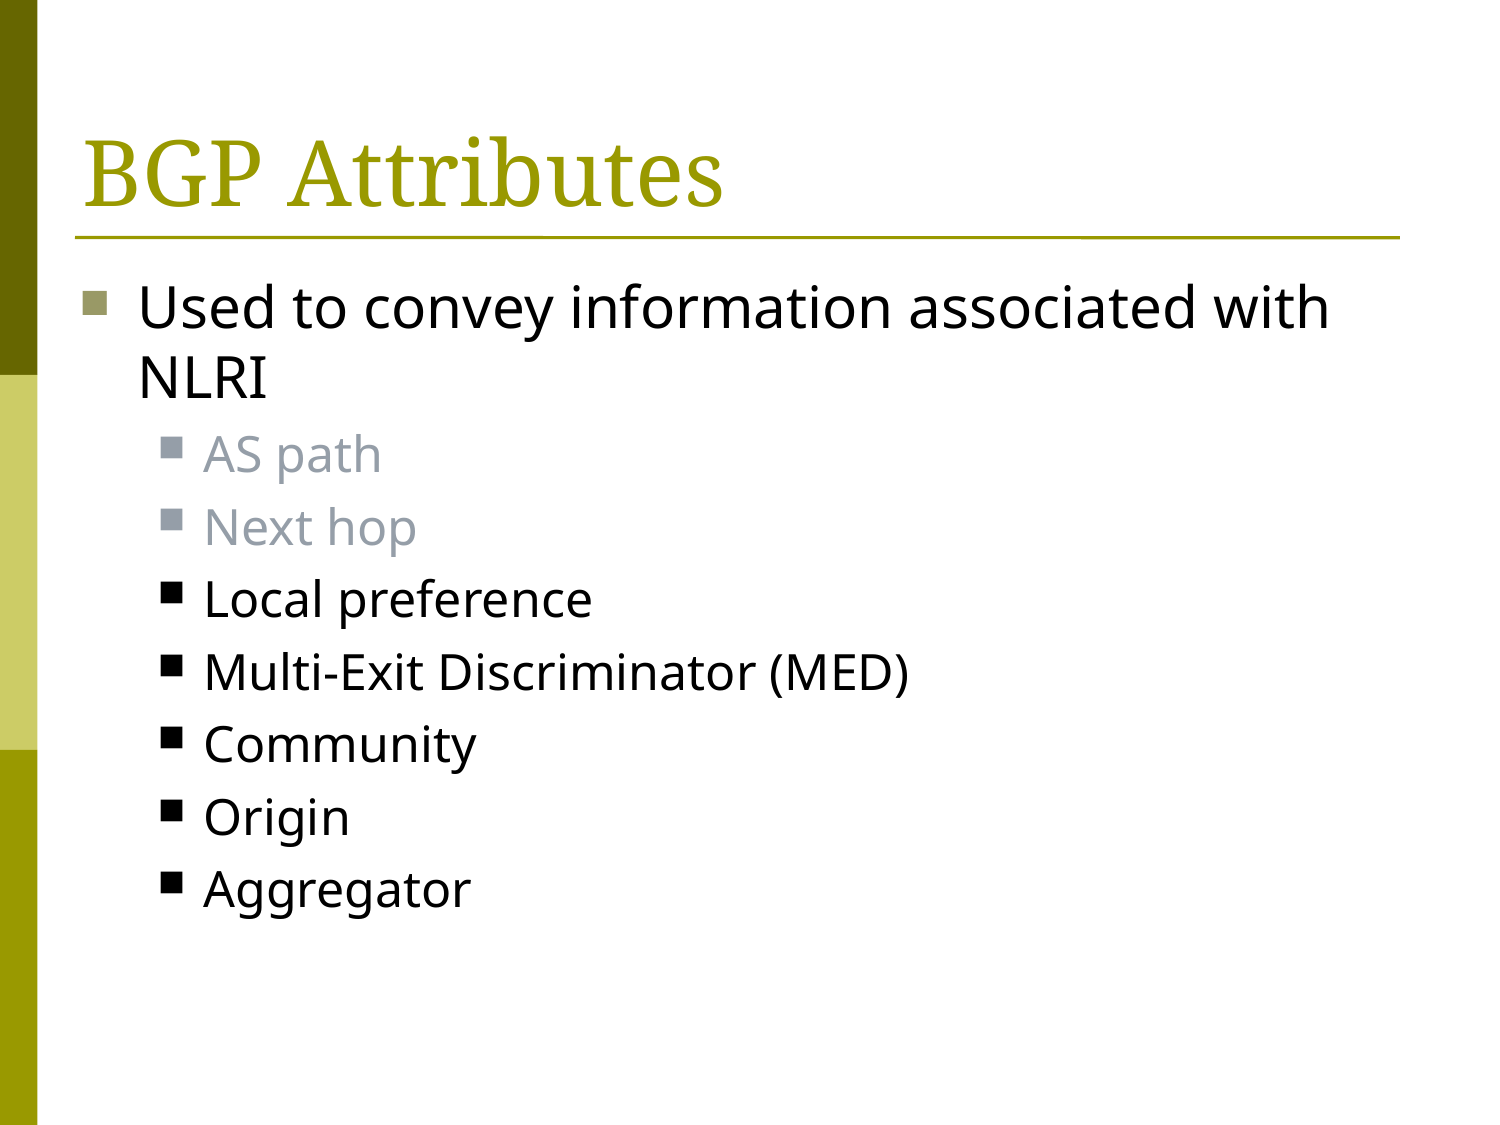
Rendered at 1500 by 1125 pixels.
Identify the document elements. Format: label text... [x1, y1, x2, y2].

subtitle Used to convey information associated with NLRI AS path Next hop Local preference Multi-Exit Discriminator (MED) Community Origin Aggregator [75, 262, 1425, 1006]
title BGP Attributes [75, 45, 1425, 233]
